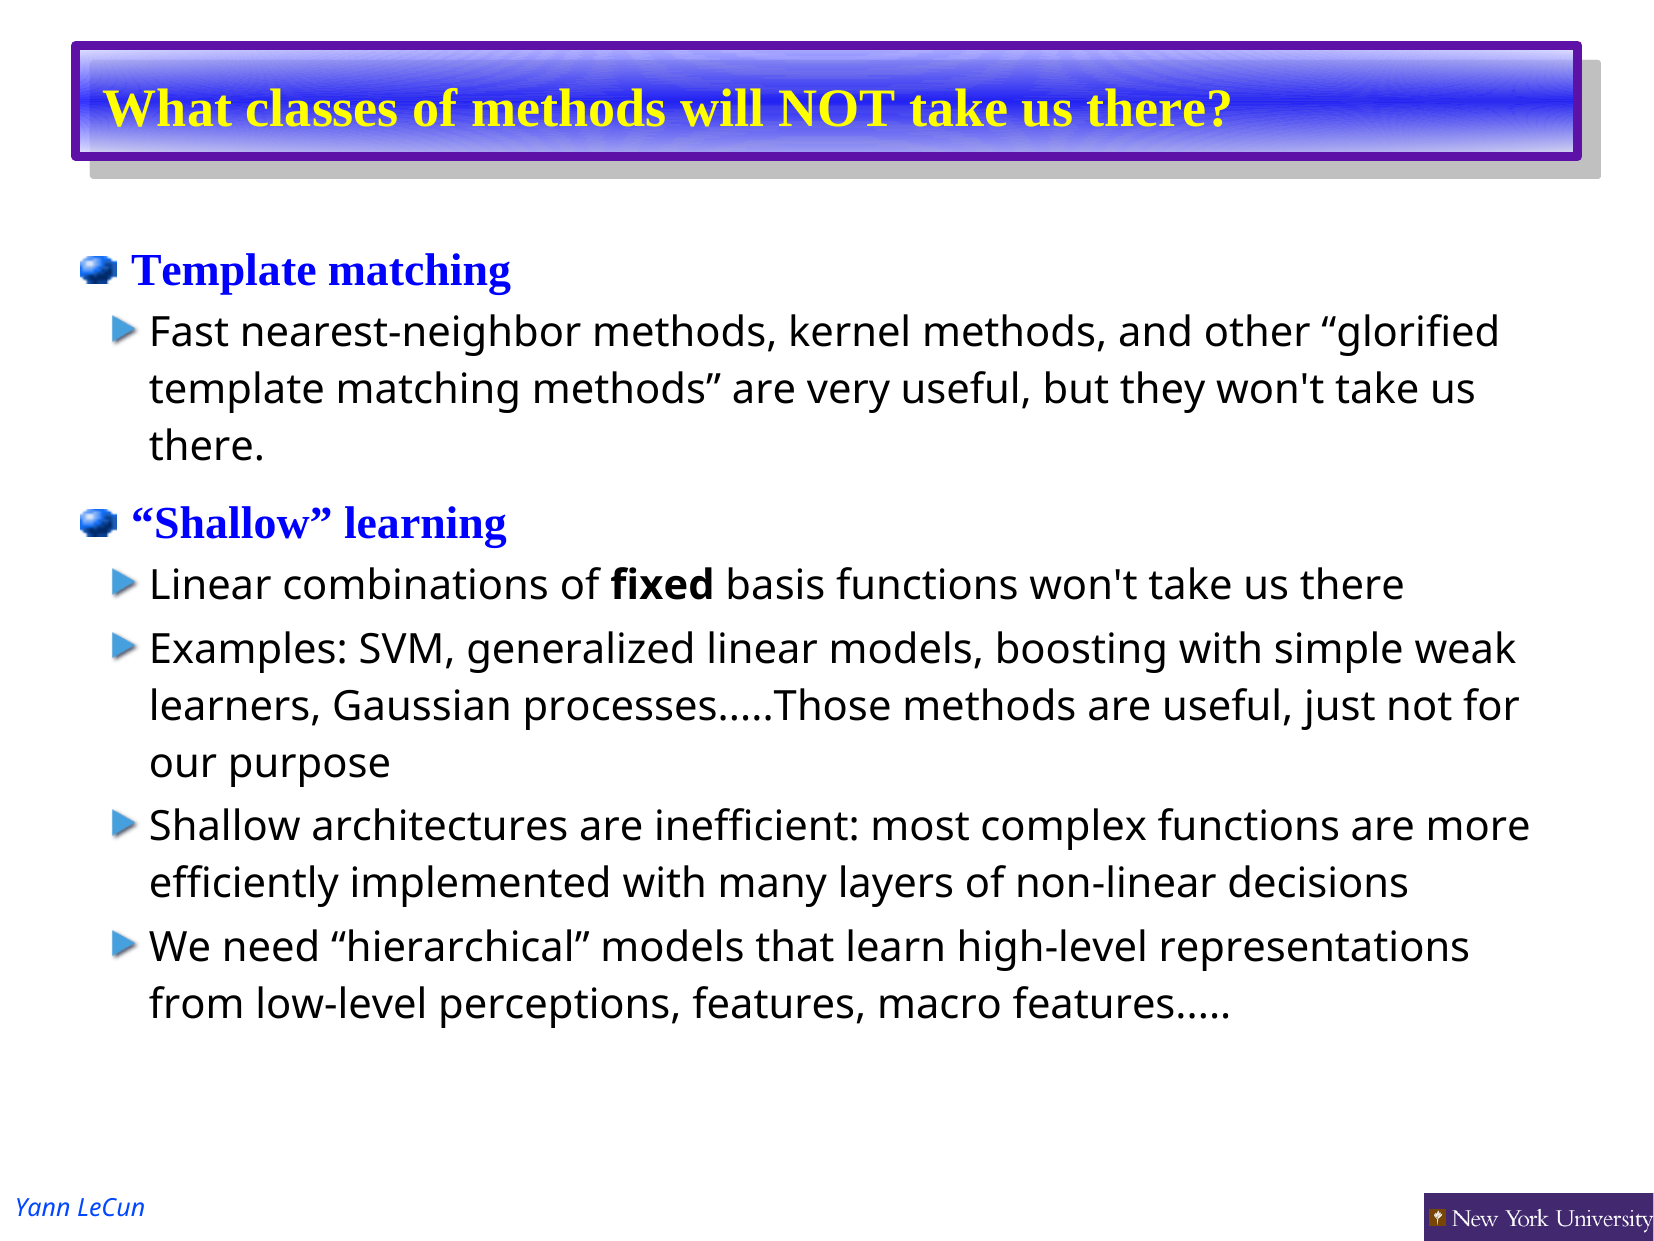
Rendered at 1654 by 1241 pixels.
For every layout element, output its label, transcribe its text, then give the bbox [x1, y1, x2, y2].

picture [1424, 1193, 1654, 1241]
title What classes of methods will NOT take us there? [75, 45, 1578, 157]
list Template matching Fast nearest-neighbor methods, kernel methods, and other “glorified template matching methods” are very useful, but they won't take us there. “Shallow” learning Linear combinations of fixed basis functions won't take us there Examples: SVM, generalized linear models, boosting with simple weak learners, Gaussian processes.....Those methods are useful, just not for our purpose Shallow architectures are inefficient: most complex functions are more efficiently implemented with many layers of non-linear decisions We need “hierarchical” models that learn high-level representations from low-level perceptions, features, macro features..... [80, 244, 1574, 1142]
